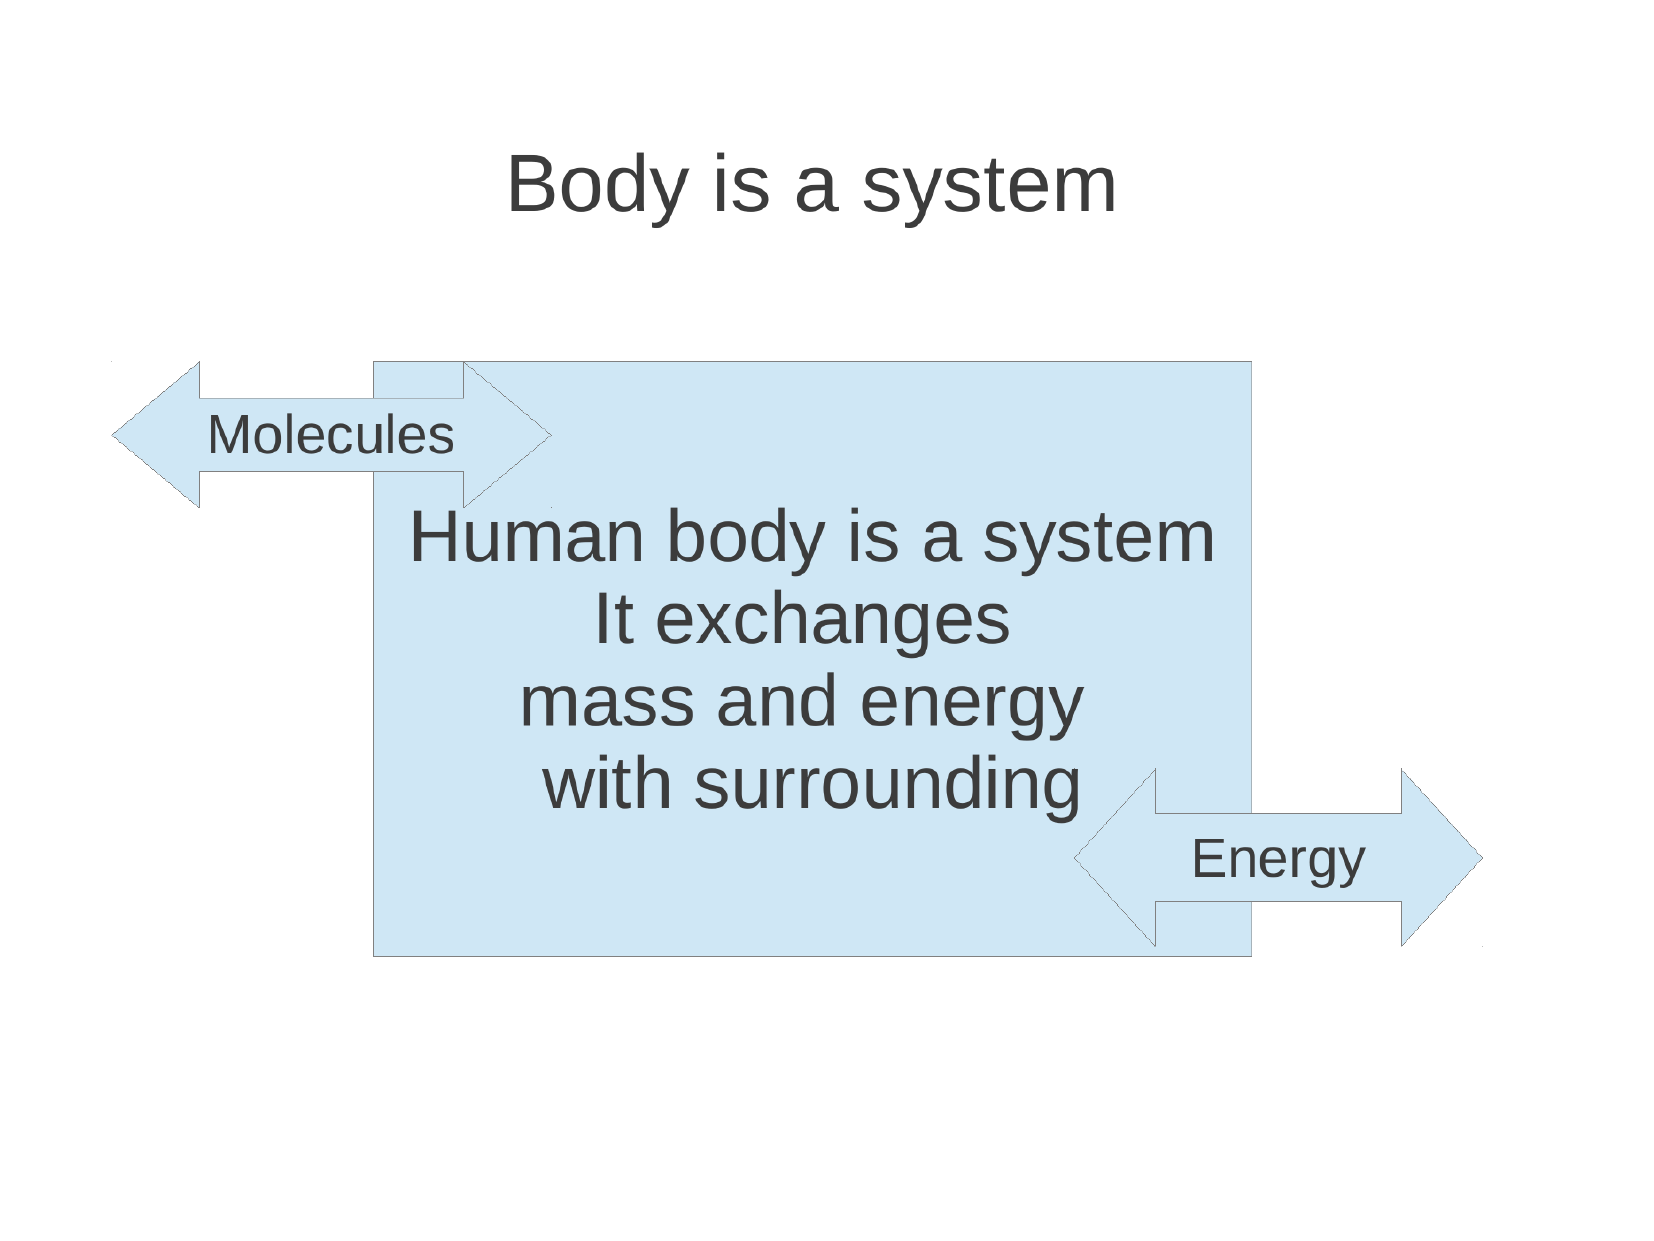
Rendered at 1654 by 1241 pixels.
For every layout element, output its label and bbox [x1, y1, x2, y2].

picture [80, 48, 1546, 1144]
